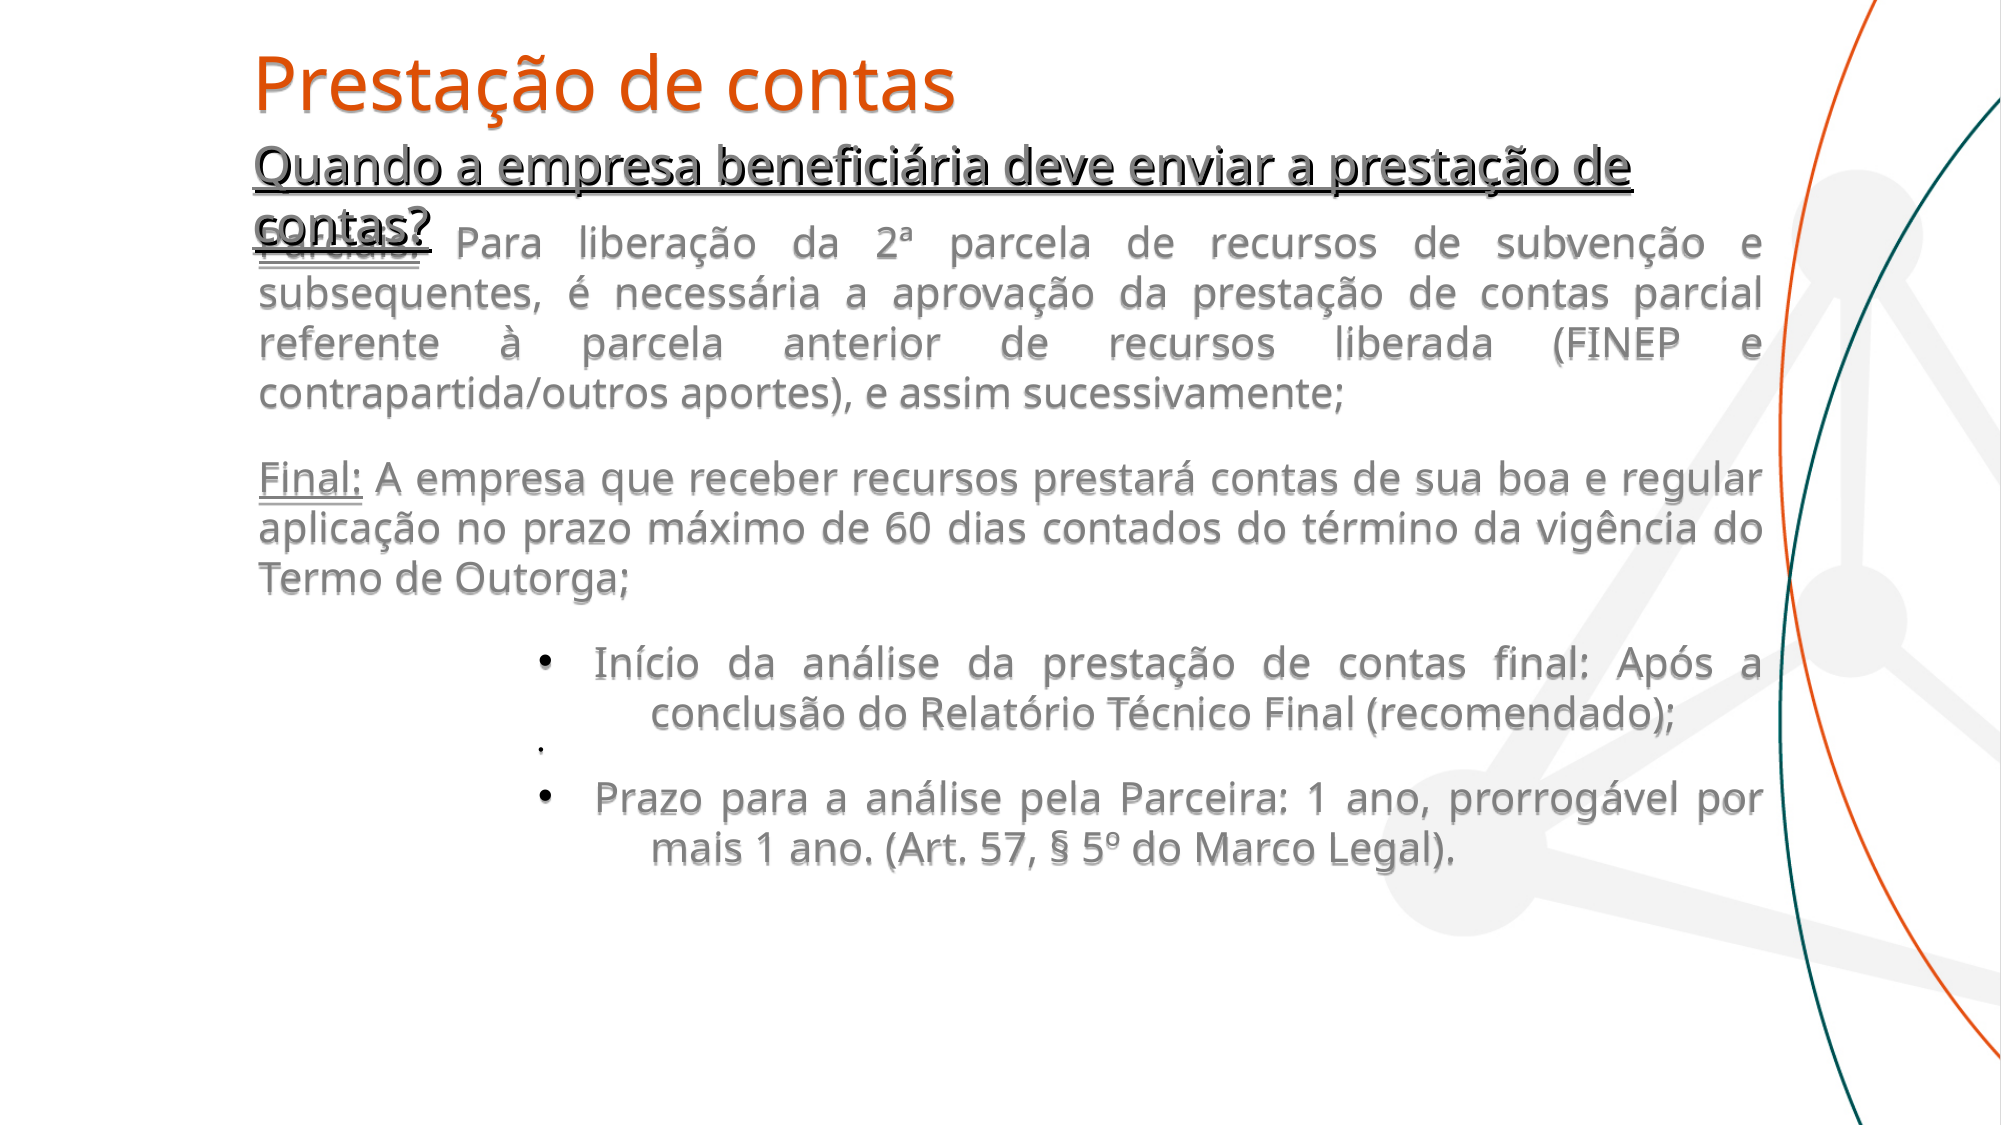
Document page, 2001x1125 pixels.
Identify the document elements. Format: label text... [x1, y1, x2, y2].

text_box Parciais: Para liberação da 2ª parcela de recursos de subvenção e subsequentes, é necessária a aprovação da prestação de contas parcial referente à parcela anterior de recursos liberada (FINEP e contrapartida/outros aportes), e assim sucessivamente; Final: A empresa que receber recursos prestará contas de sua boa e regular aplicação no prazo máximo de 60 dias contados do término da vigência do Termo de Outorga; Início da análise da prestação de contas final: Após a conclusão do Relatório Técnico Final (recomendado); Prazo para a análise pela Parceira: 1 ano, prorrogável por mais 1 ano. (Art. 57, § 5º do Marco Legal). [244, 208, 1780, 1071]
text_box Quando a empresa beneficiária deve enviar a prestação de contas? [237, 125, 1780, 202]
text_box Prestação de contas [237, 27, 1250, 125]
